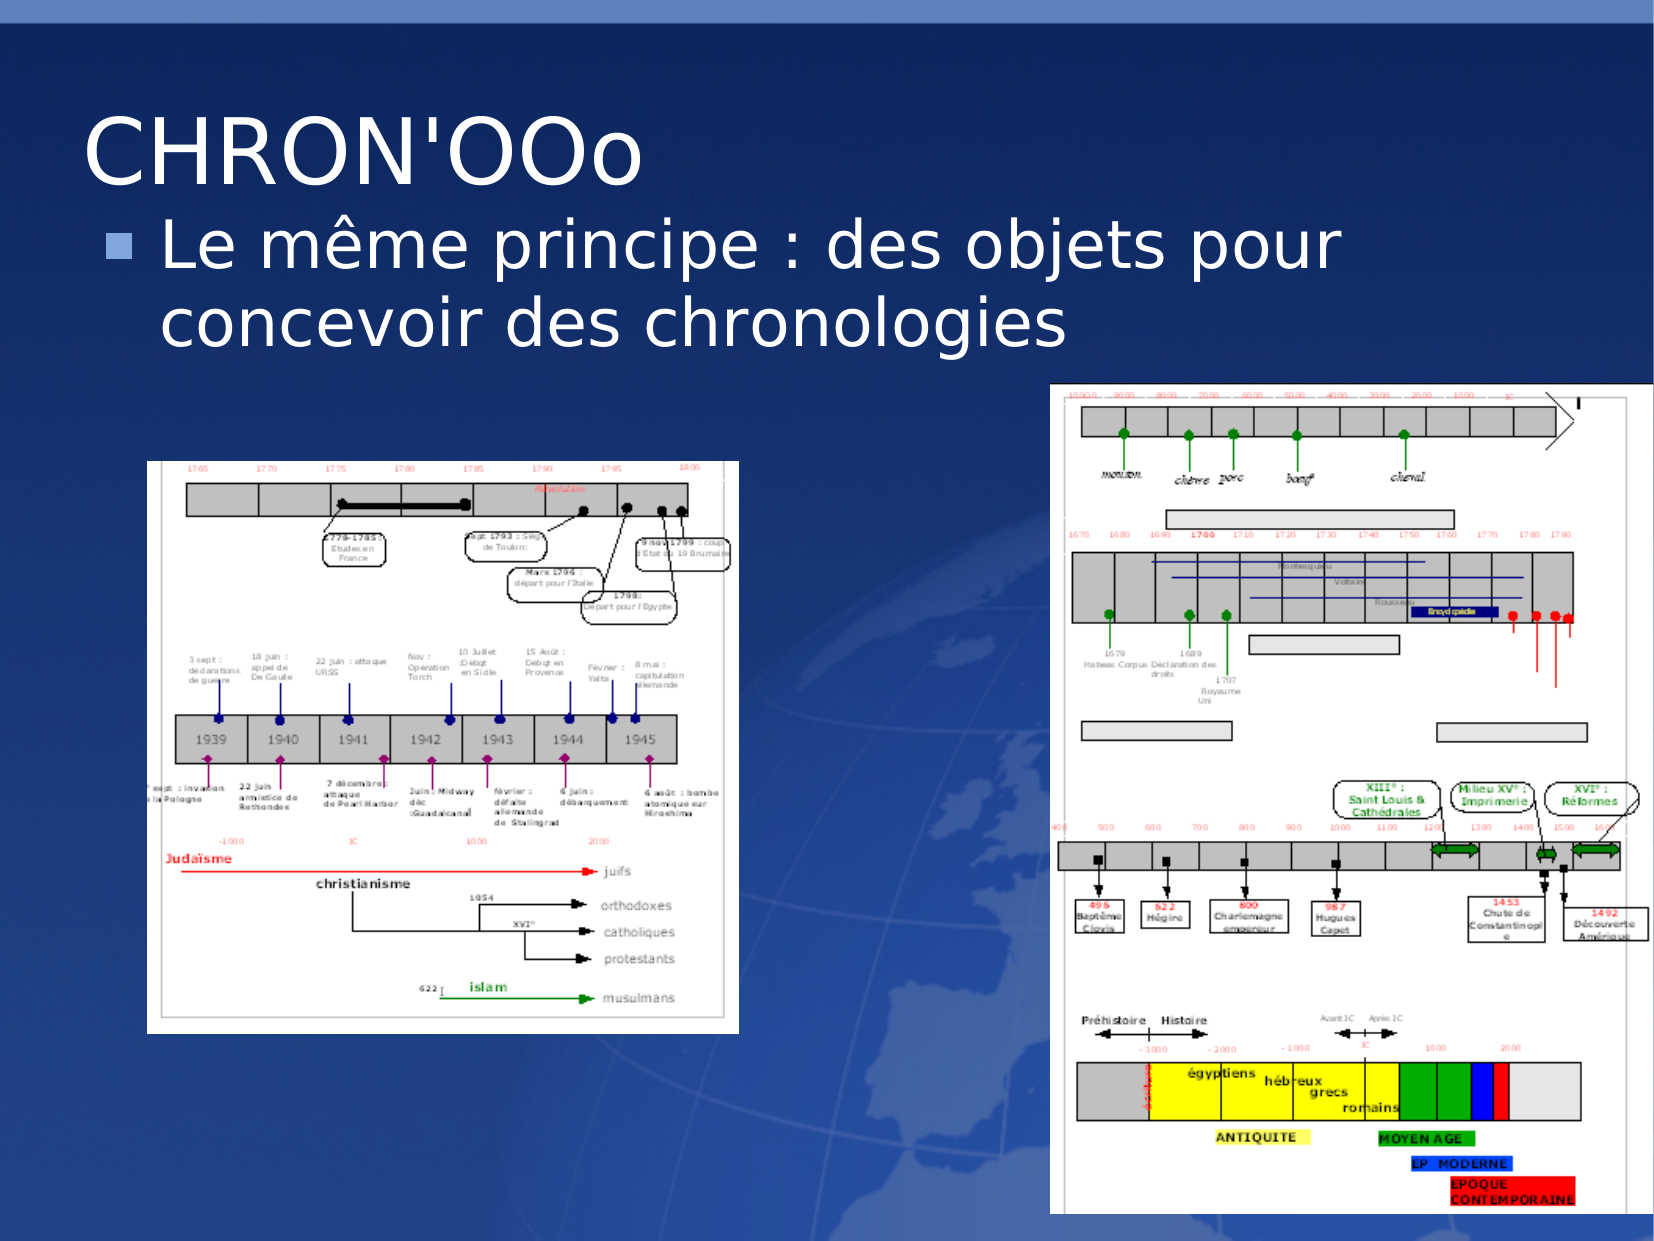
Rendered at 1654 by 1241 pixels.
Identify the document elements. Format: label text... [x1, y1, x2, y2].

list Le même principe : des objets pour concevoir des chronologies [88, 206, 1571, 1241]
picture [147, 461, 739, 1034]
picture [0, 0, 1654, 1241]
title CHRON'OOo [82, 49, 1571, 257]
